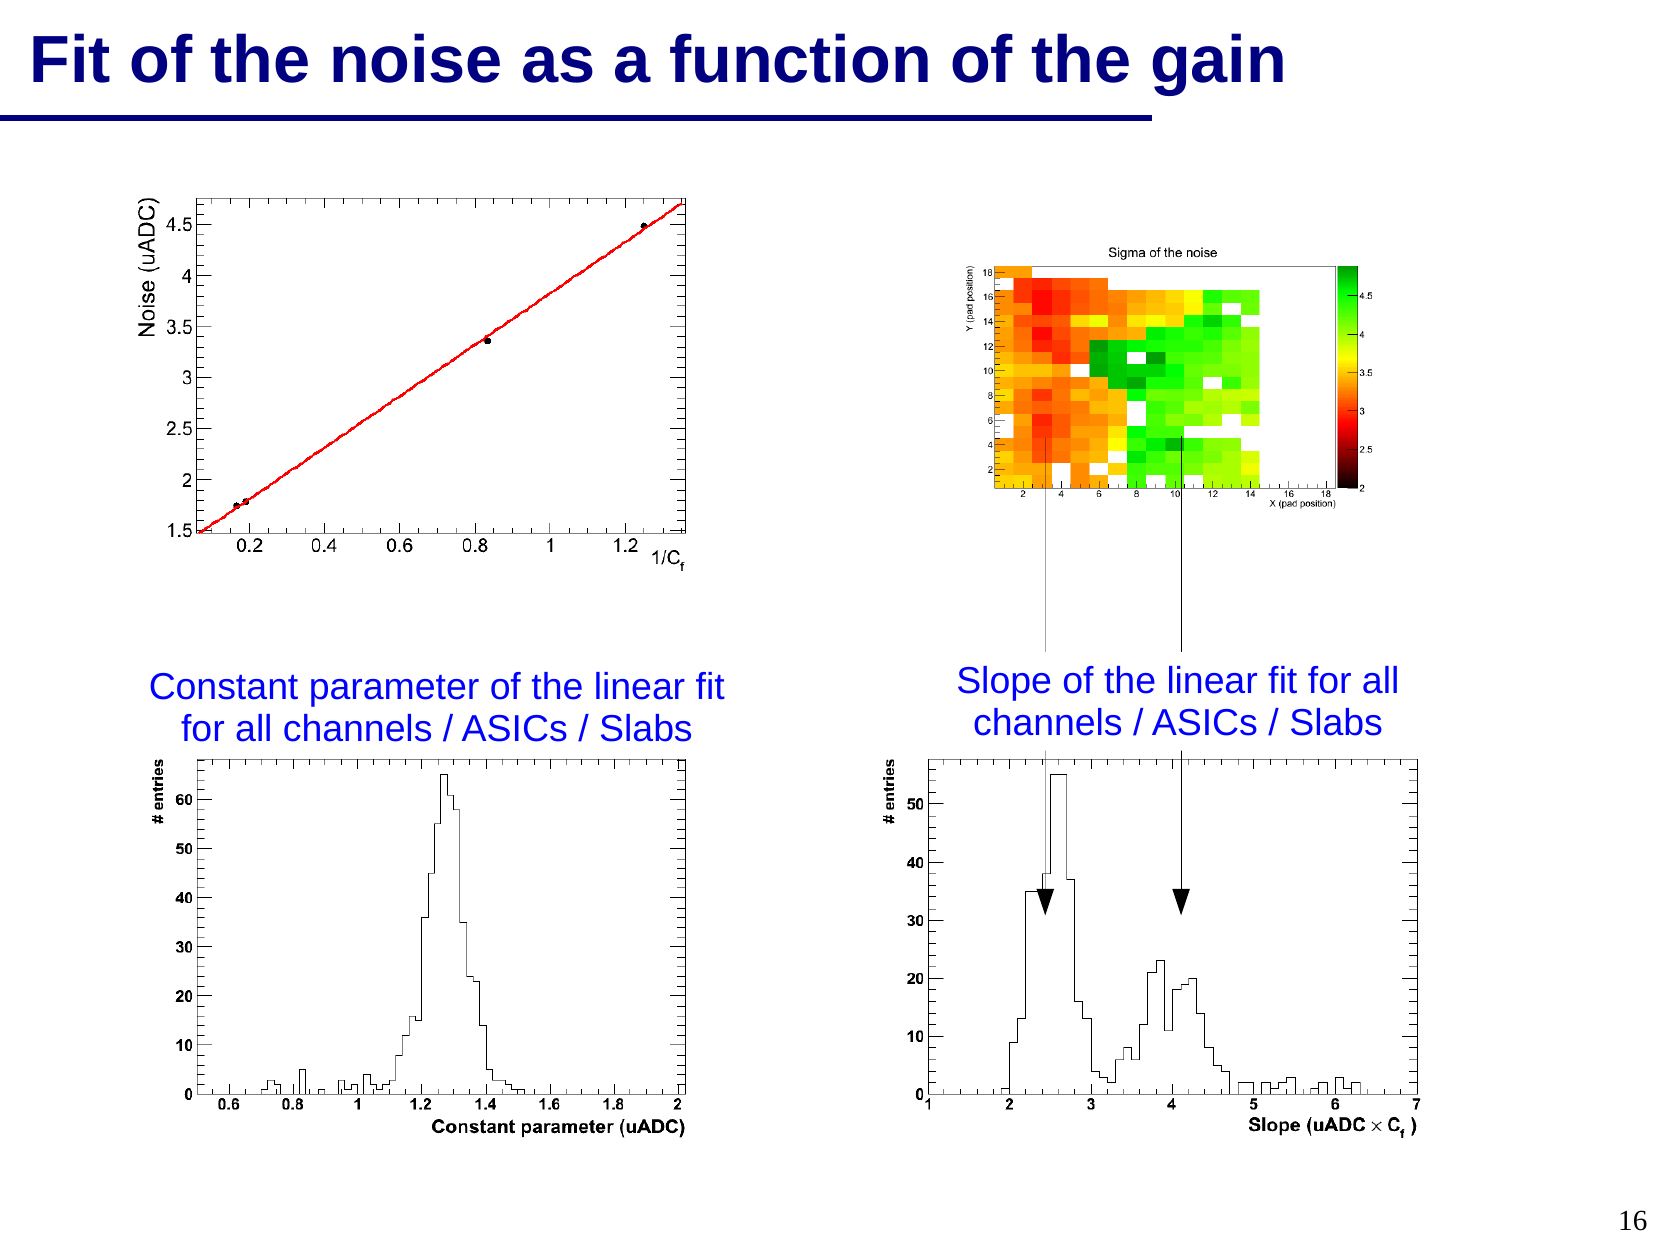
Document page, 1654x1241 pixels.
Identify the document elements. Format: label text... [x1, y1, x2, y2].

text_box Slope of the linear fit for all channels / ASICs / Slabs [915, 651, 1441, 751]
picture [105, 738, 715, 1152]
picture [836, 738, 1447, 1152]
picture [104, 177, 715, 591]
text_box Constant parameter of the linear fit for all channels / ASICs / Slabs [112, 657, 762, 757]
picture [951, 236, 1388, 532]
title Fit of the noise as a function of the gain [29, 0, 1625, 119]
